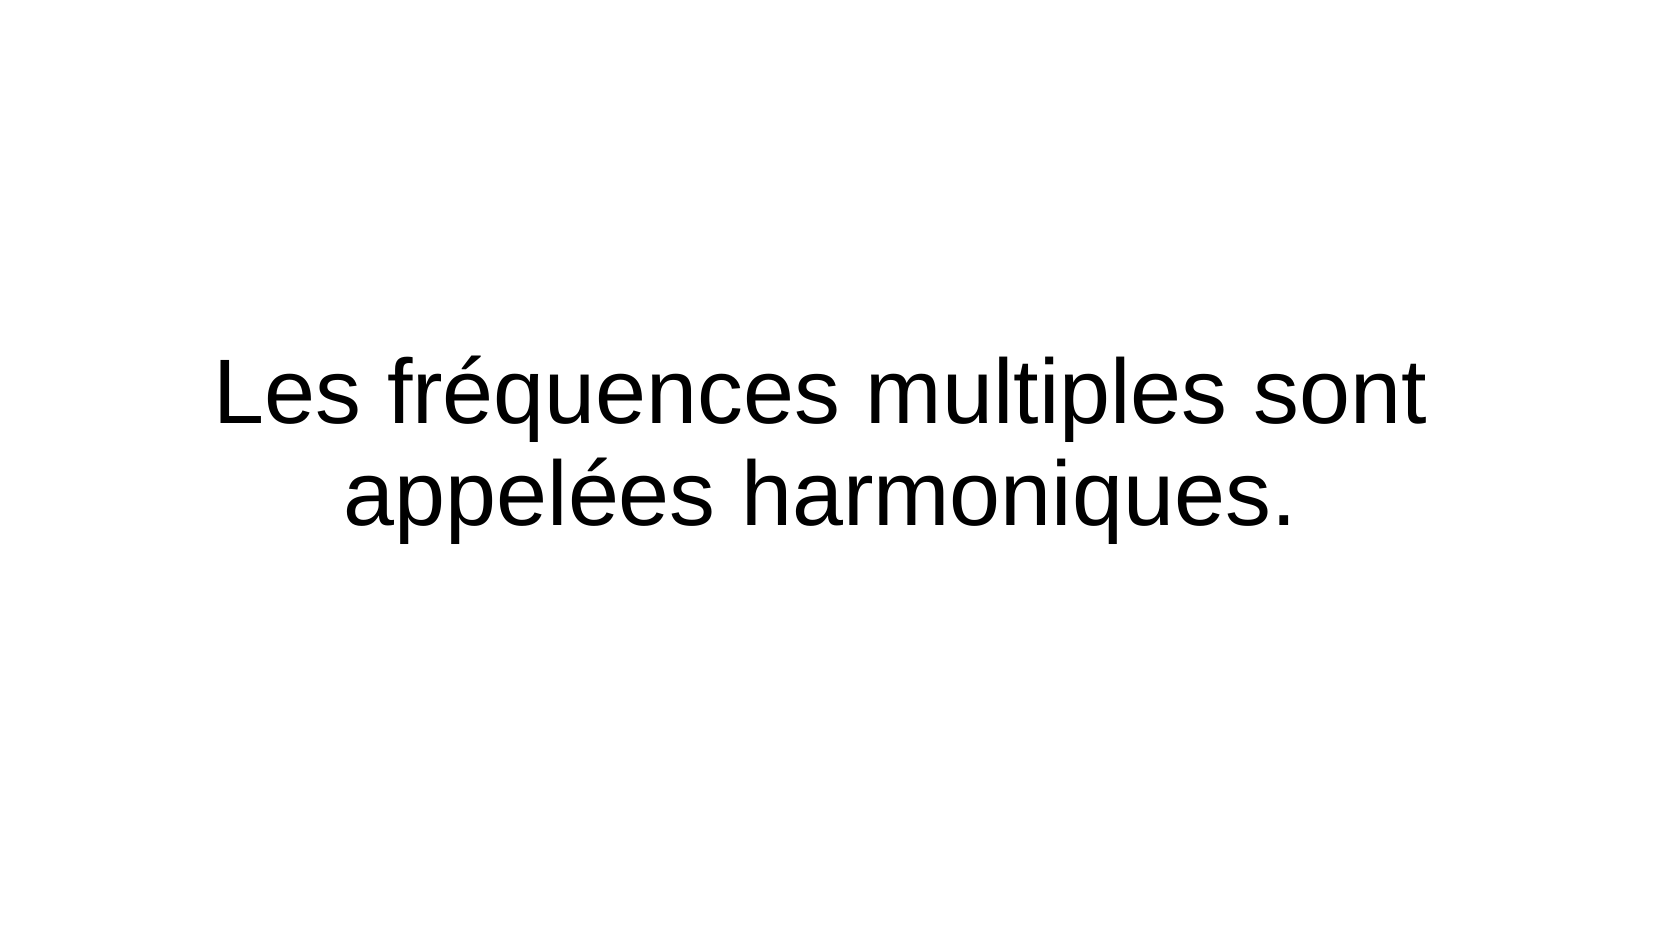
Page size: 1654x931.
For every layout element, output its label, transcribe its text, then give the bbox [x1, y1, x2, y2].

title Les fréquences multiples sont appelées harmoniques. [76, 29, 1565, 857]
